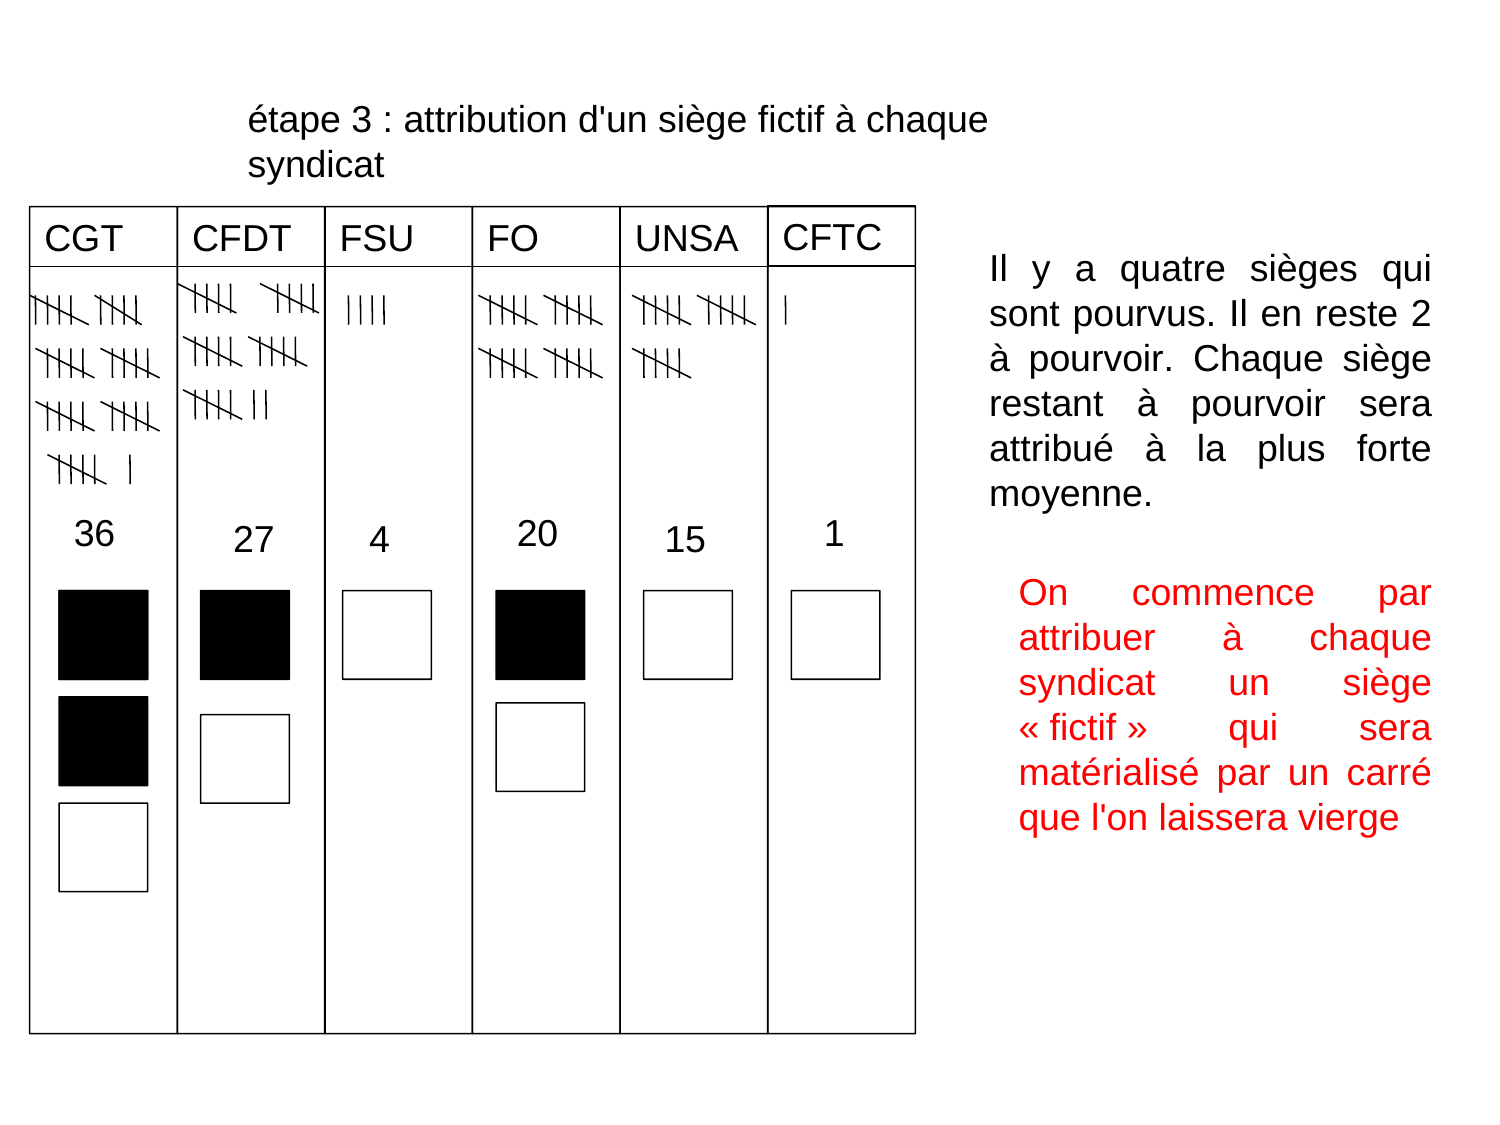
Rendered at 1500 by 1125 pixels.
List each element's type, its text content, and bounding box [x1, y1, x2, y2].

text_box étape 3 : attribution d'un siège fictif à chaque syndicat [232, 87, 1152, 148]
text_box 4 [354, 507, 414, 589]
text_box UNSA [620, 206, 768, 267]
text_box [59, 696, 148, 786]
text_box 15 [649, 592, 731, 598]
text_box On commence par attribuer à chaque syndicat un siège « fictif » qui sera matérialisé par un carré que l'on laissera vierge [1003, 560, 1447, 846]
text_box [200, 590, 290, 680]
text_box 1 [809, 501, 869, 589]
text_box CGT [31, 208, 176, 267]
text_box [59, 590, 148, 680]
text_box 36 [59, 502, 148, 589]
text_box 4 [354, 592, 414, 598]
text_box CFDT [177, 206, 324, 267]
text_box 15 [649, 507, 739, 598]
text_box FSU [324, 206, 472, 267]
text_box 20 [502, 502, 591, 592]
text_box [496, 590, 585, 680]
text_box Il y a quatre sièges qui sont pourvus. Il en reste 2 à pourvoir. Chaque siège restant à pourvoir sera attribué à la plus forte moyenne. [974, 236, 1447, 522]
text_box FO [472, 206, 620, 267]
text_box 27 [218, 507, 308, 598]
text_box CFTC [767, 205, 916, 266]
